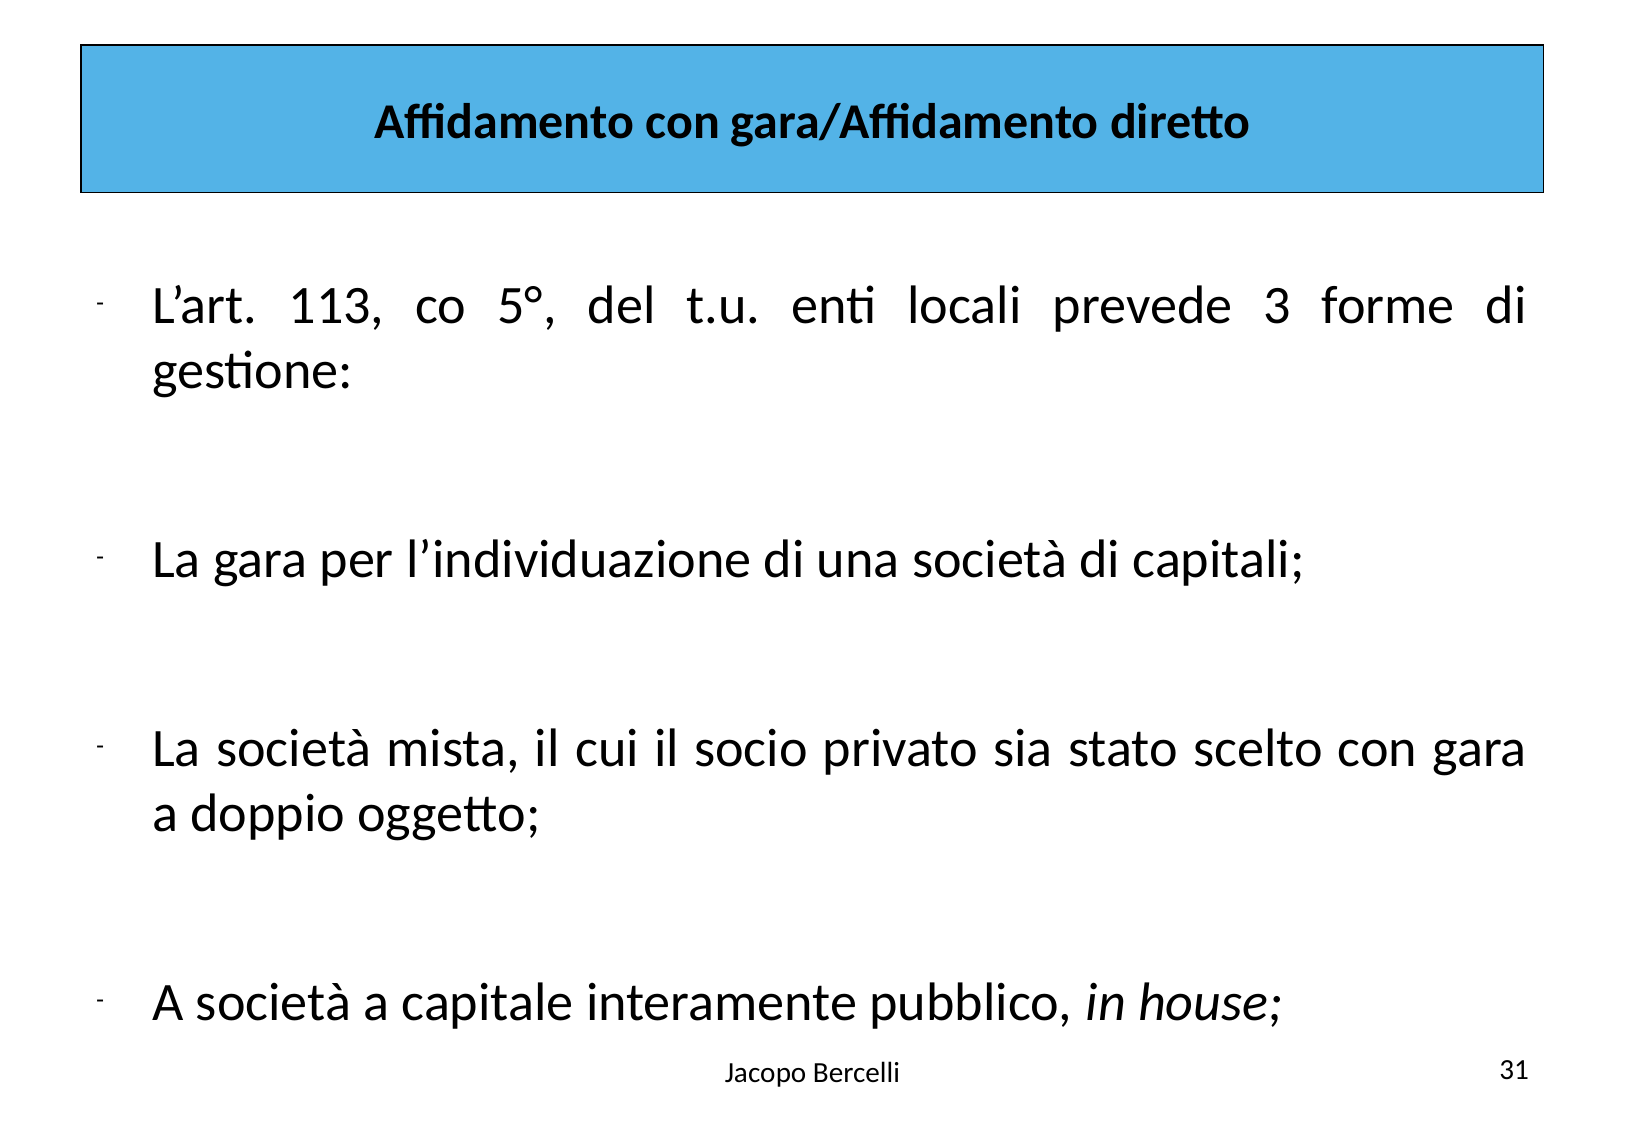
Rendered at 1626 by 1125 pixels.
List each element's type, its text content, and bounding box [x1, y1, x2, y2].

slide_number <numero> [1164, 1042, 1544, 1103]
text_box Jacopo Bercelli [633, 1046, 992, 1097]
title Affidamento con gara/Affidamento diretto [81, 45, 1544, 193]
list L’art. 113, co 5°, del t.u. enti locali prevede 3 forme di gestione: La gara per l’individuazione di una società di capitali; La società mista, il cui il socio privato sia stato scelto con gara a doppio oggetto; A società a capitale interamente pubblico, in house; [81, 262, 1544, 1005]
